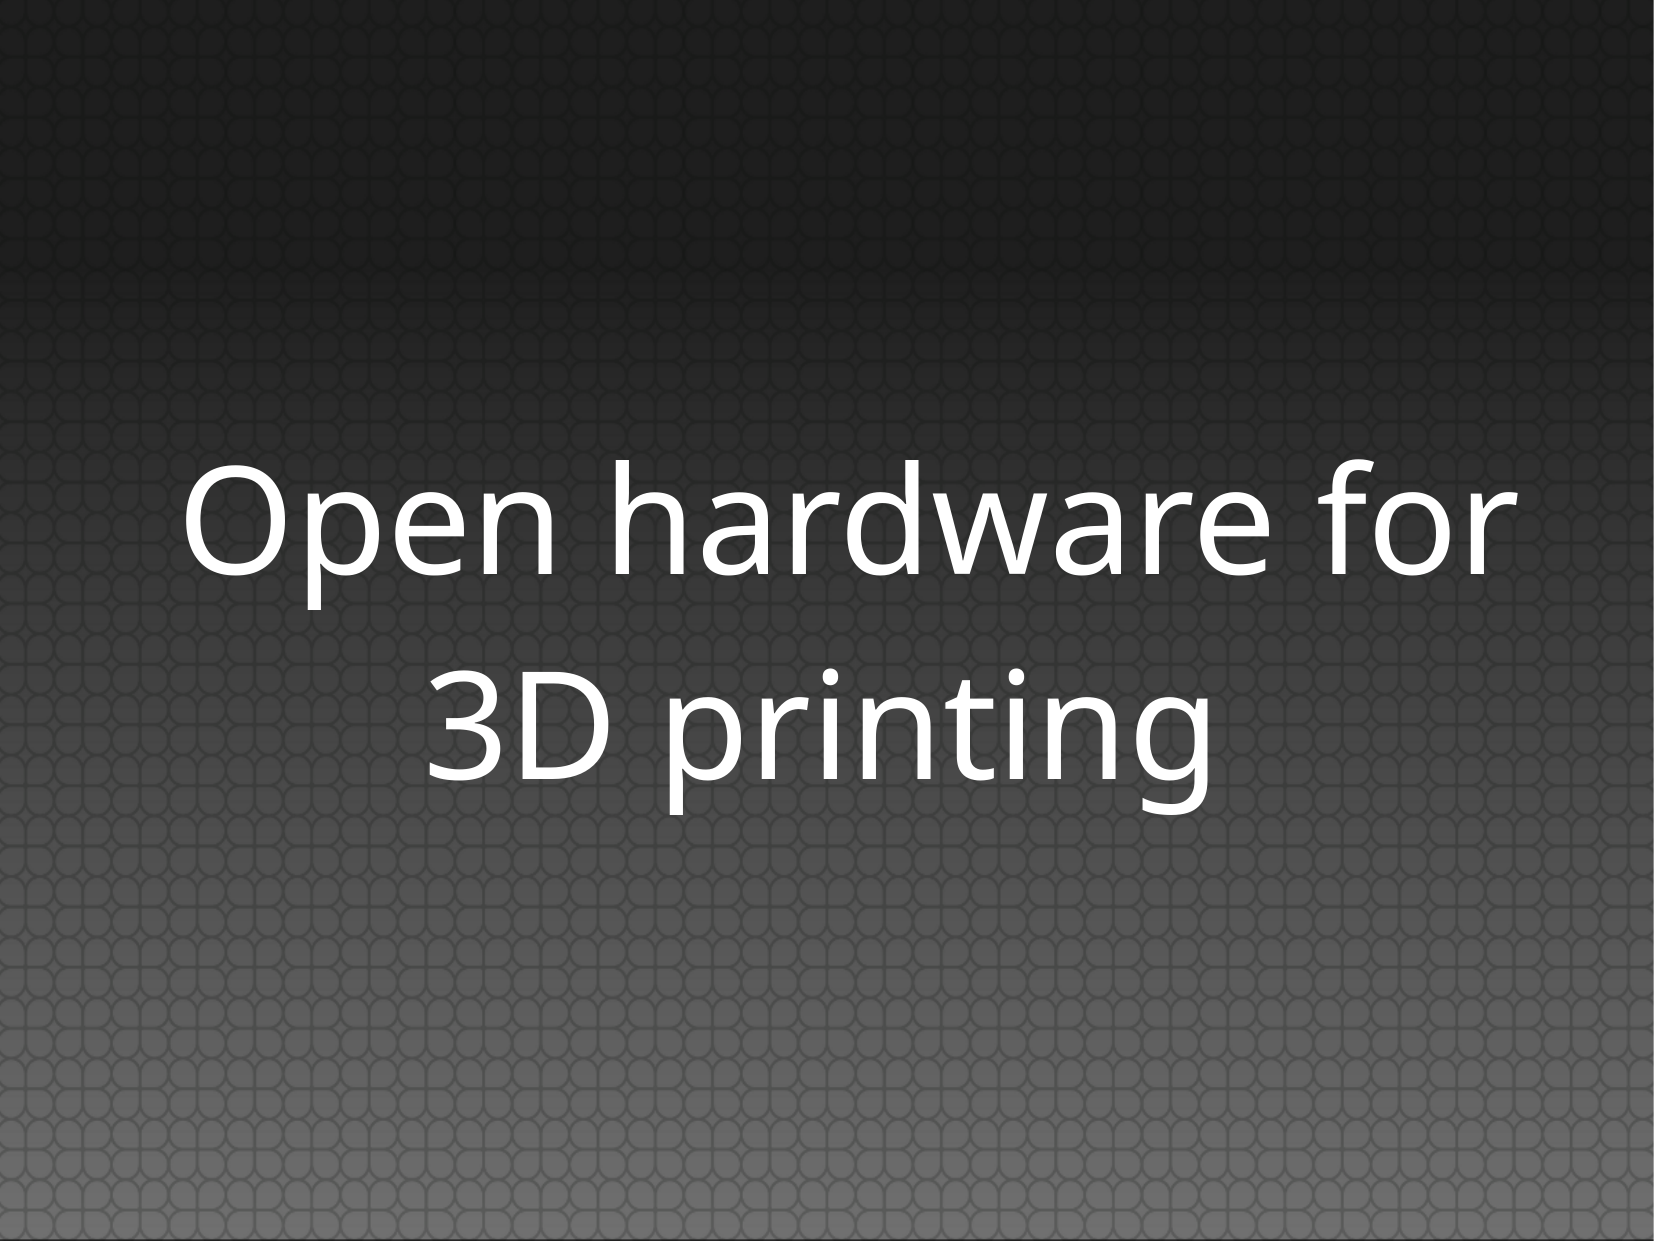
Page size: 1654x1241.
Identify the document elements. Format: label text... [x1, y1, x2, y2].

picture [0, 0, 1654, 1241]
title Open hardware for 3D printing [78, 444, 1567, 794]
